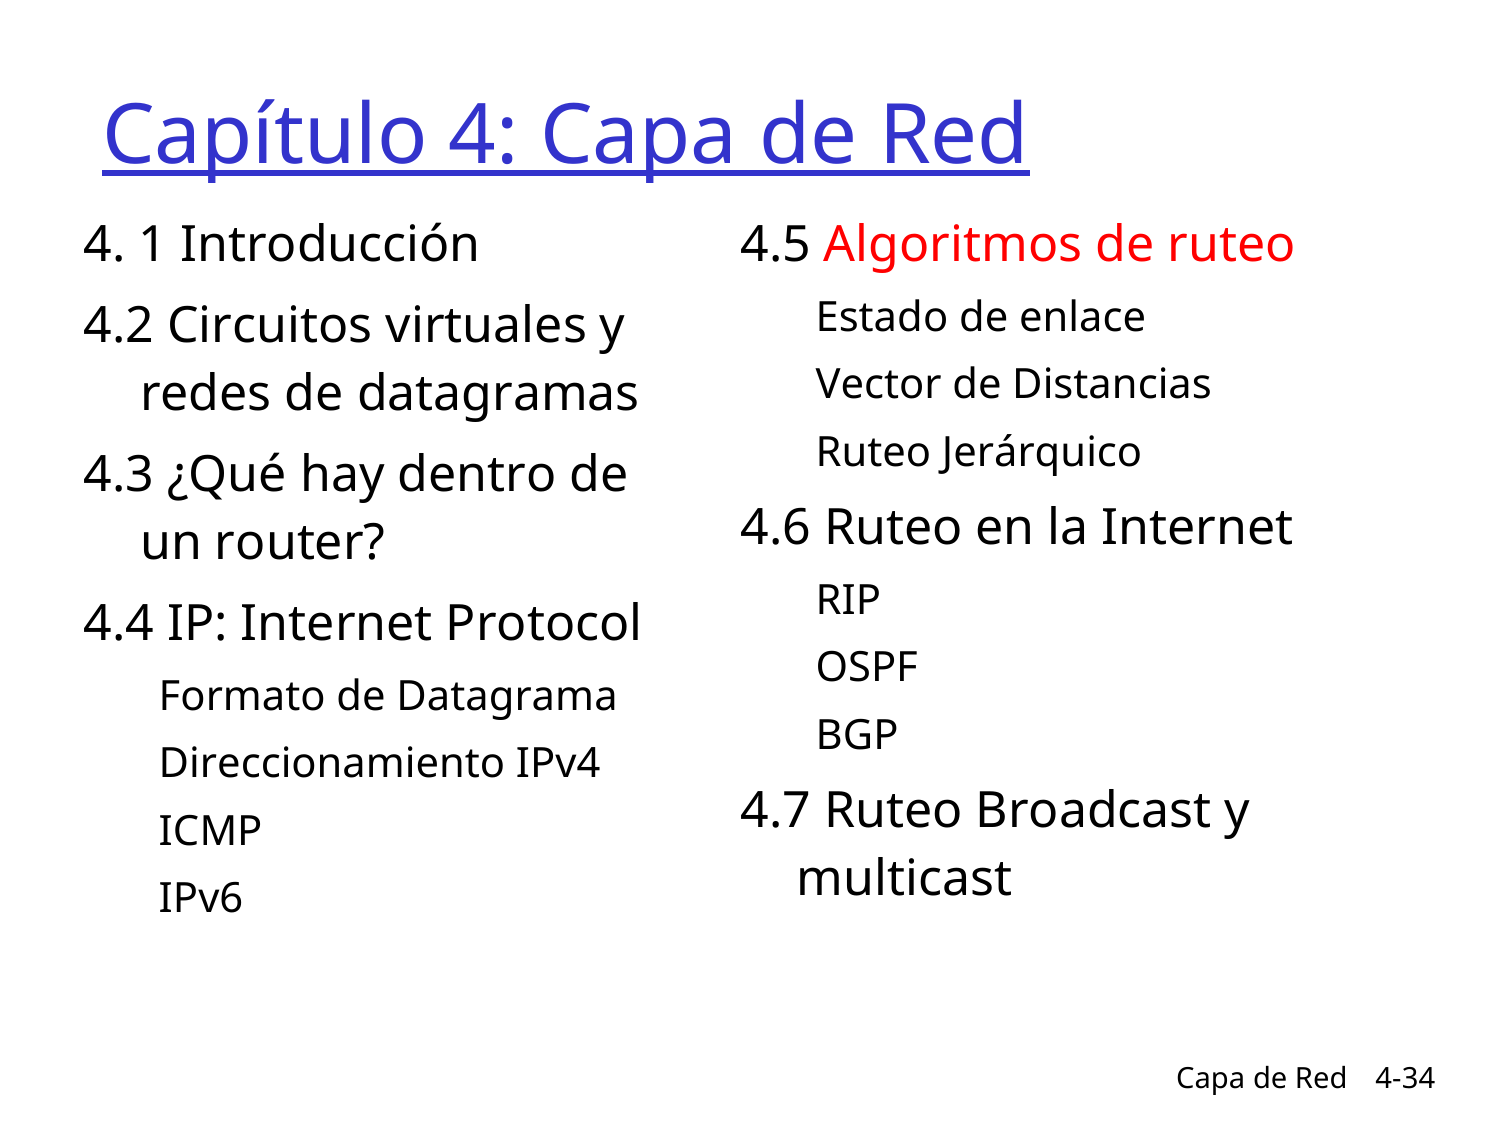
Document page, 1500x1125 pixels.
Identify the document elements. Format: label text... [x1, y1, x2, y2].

list 4. 1 Introducción 4.2 Circuitos virtuales y redes de datagramas 4.3 ¿Qué hay dentro de un router? 4.4 IP: Internet Protocol Formato de Datagrama Direccionamiento IPv4 ICMP IPv6 [69, 200, 695, 1015]
list 4.5 Algoritmos de ruteo Estado de enlace Vector de Distancias Ruteo Jerárquico 4.6 Ruteo en la Internet RIP OSPF BGP 4.7 Ruteo Broadcast y multicast [725, 200, 1388, 1013]
title Capítulo 4: Capa de Red [87, 37, 1363, 225]
